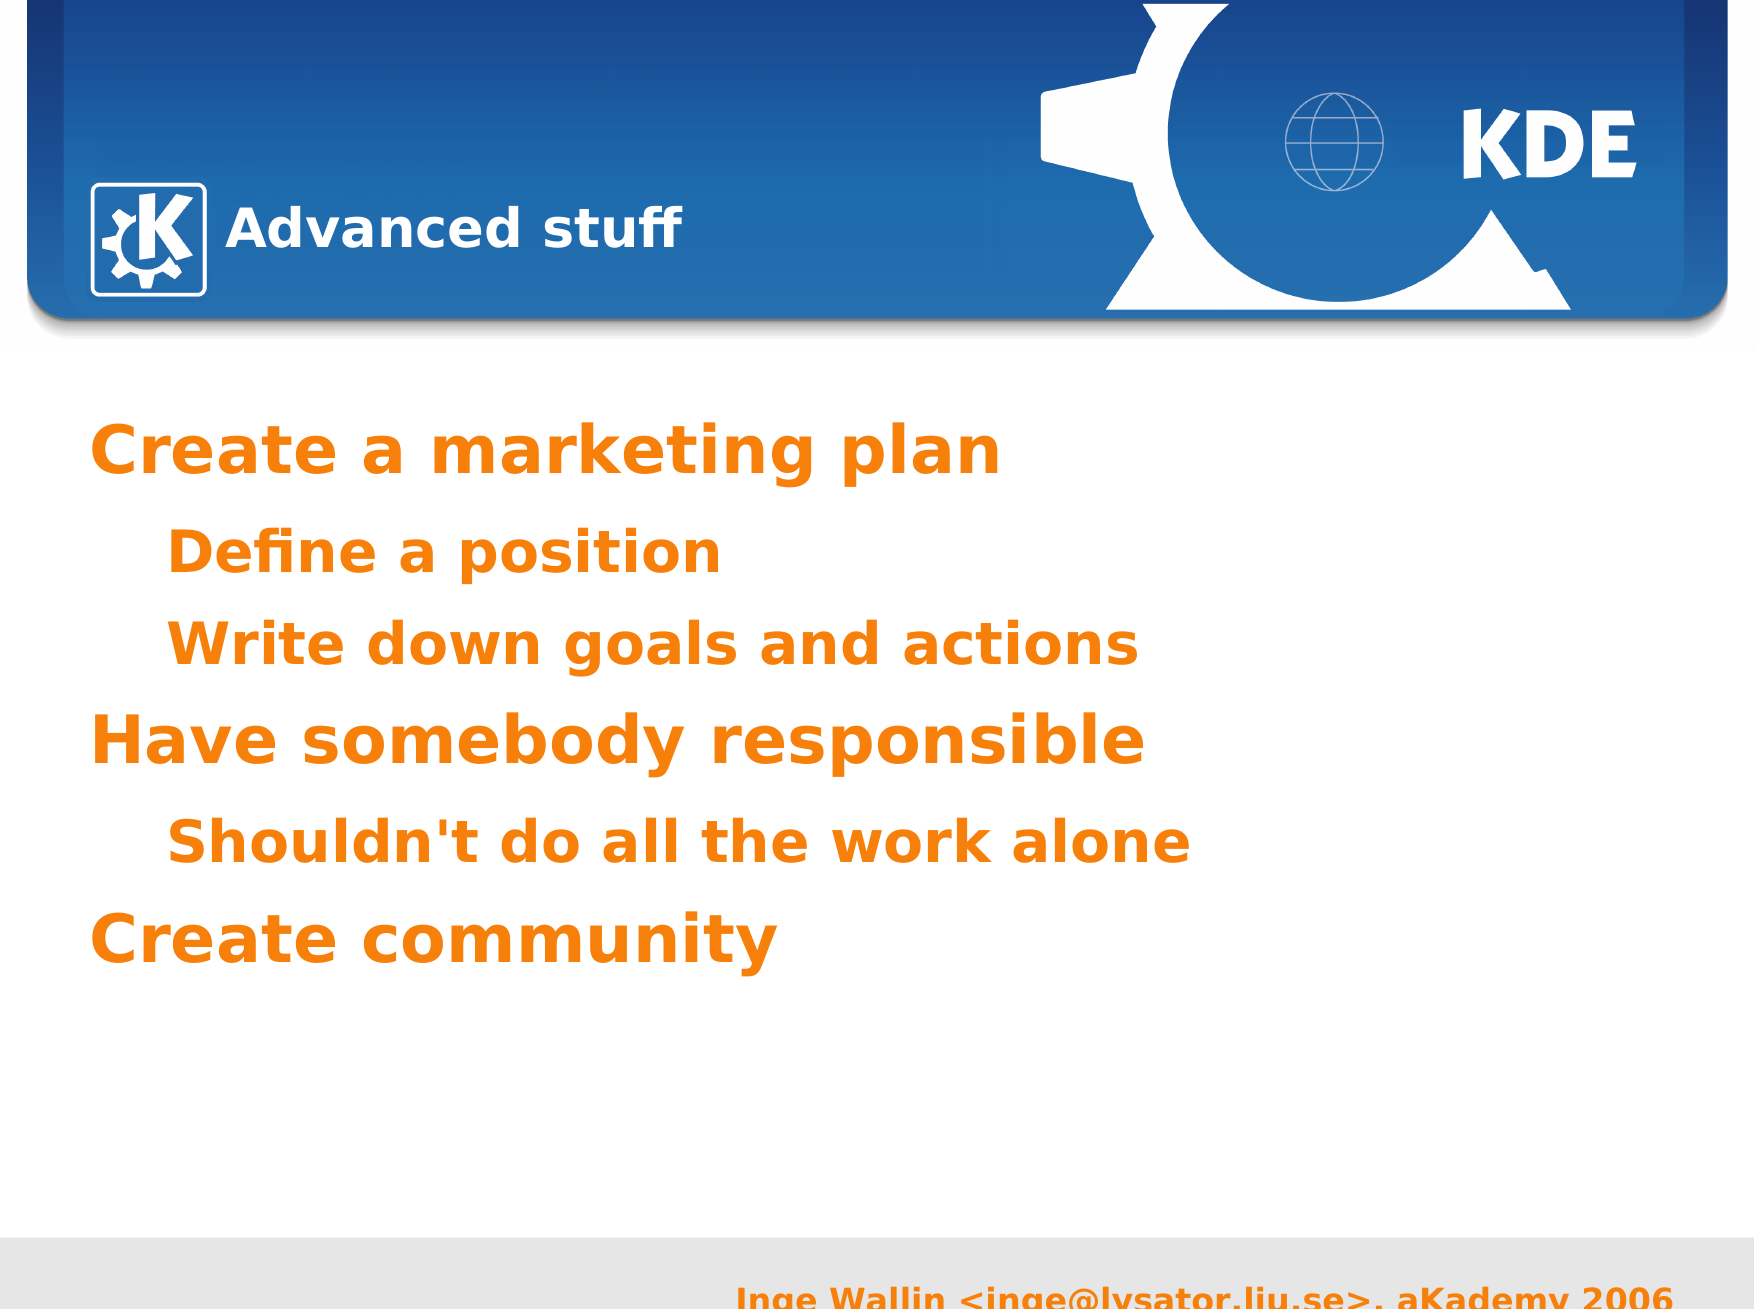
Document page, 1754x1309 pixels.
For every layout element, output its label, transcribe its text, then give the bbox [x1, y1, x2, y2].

picture [0, 0, 1754, 349]
list Create a marketing plan Define a position Write down goals and actions Have somebody responsible Shouldn't do all the work alone Create community [71, 411, 1651, 1163]
title Advanced stuff [225, 187, 1126, 271]
